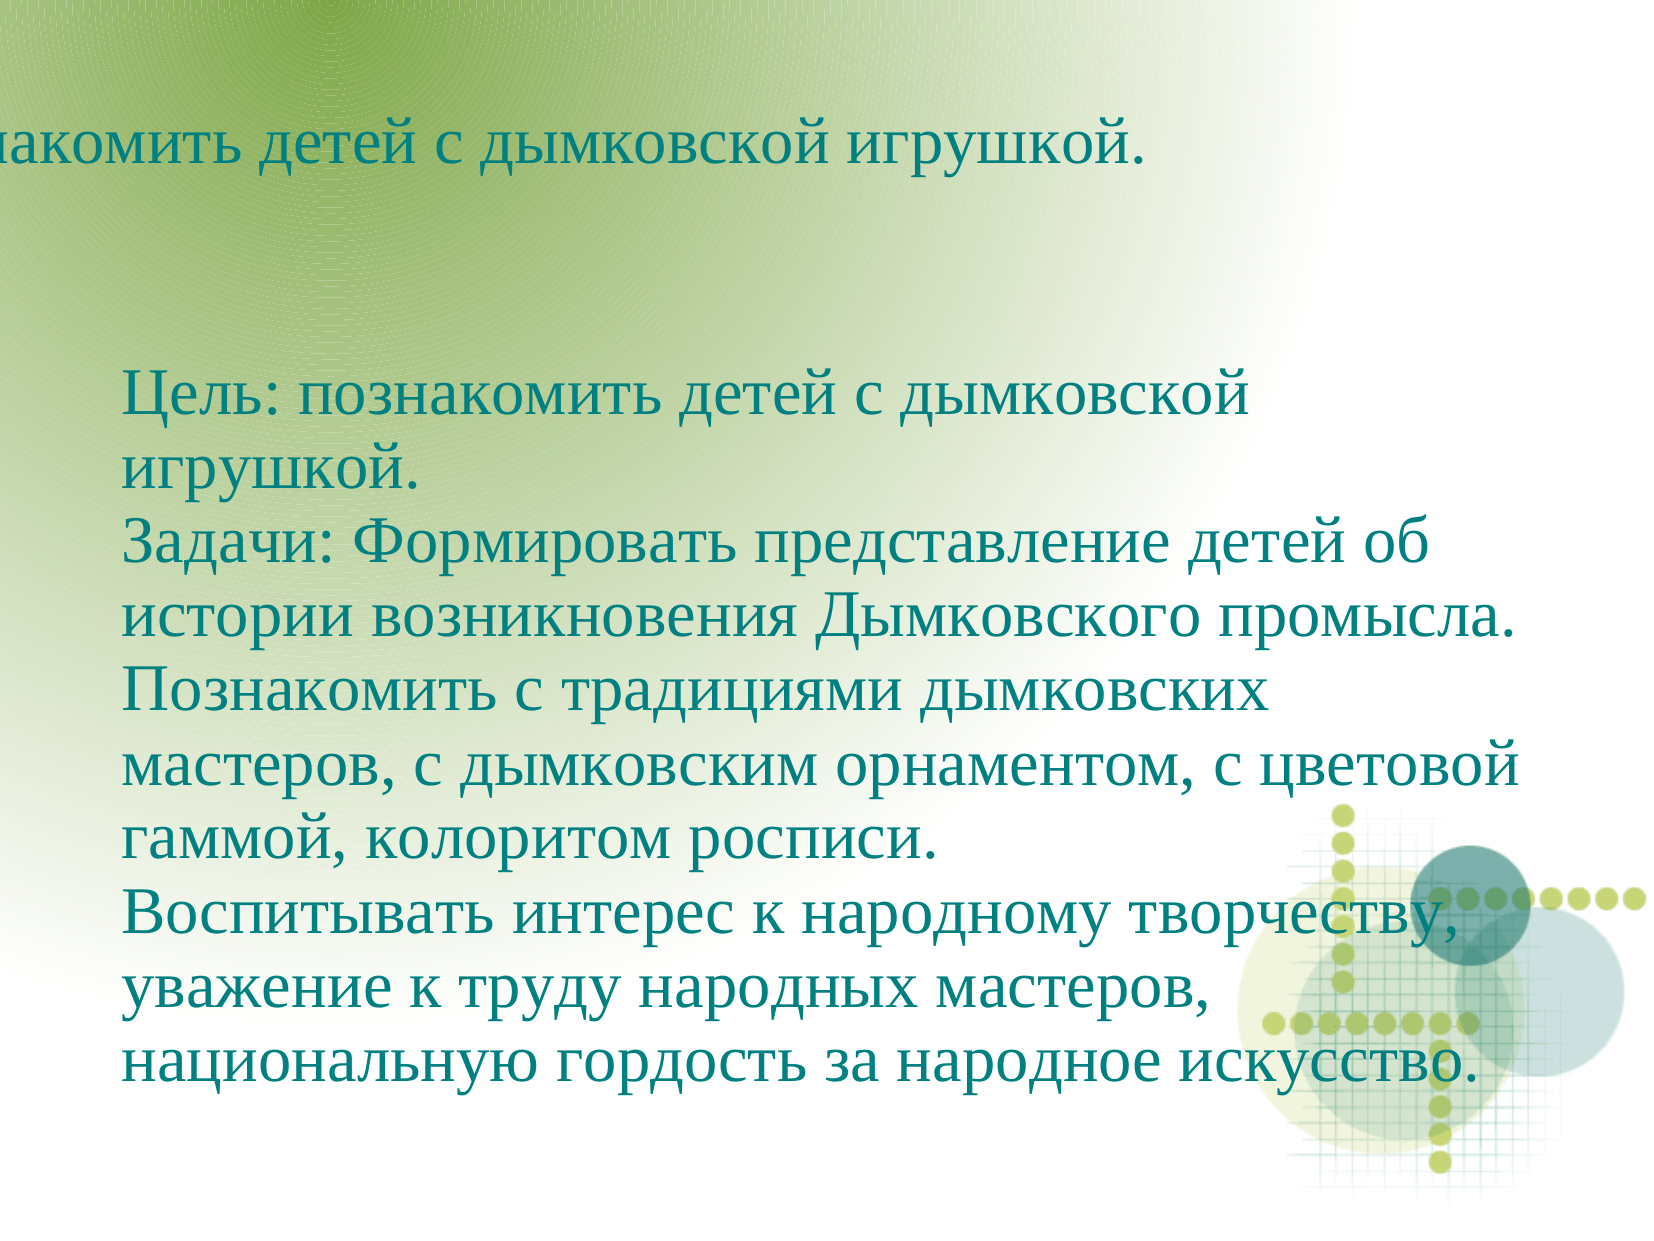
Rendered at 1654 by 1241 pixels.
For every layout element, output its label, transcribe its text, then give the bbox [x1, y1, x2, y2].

subtitle Цель: познакомить детей с дымковской игрушкой. Задачи: Формировать представление детей об истории возникновения Дымковского промысла. Познакомить с традициями дымковских мастеров, с дымковским орнаментом, с цветовой гаммой, колоритом росписи. Воспитывать интерес к народному творчеству, уважение к труду народных мастеров, национальную гордость за народное искусство. [121, 324, 1534, 1127]
text_box Цель: познакомить детей с дымковской игрушкой. [0, 104, 1214, 179]
picture [1224, 792, 1654, 1211]
